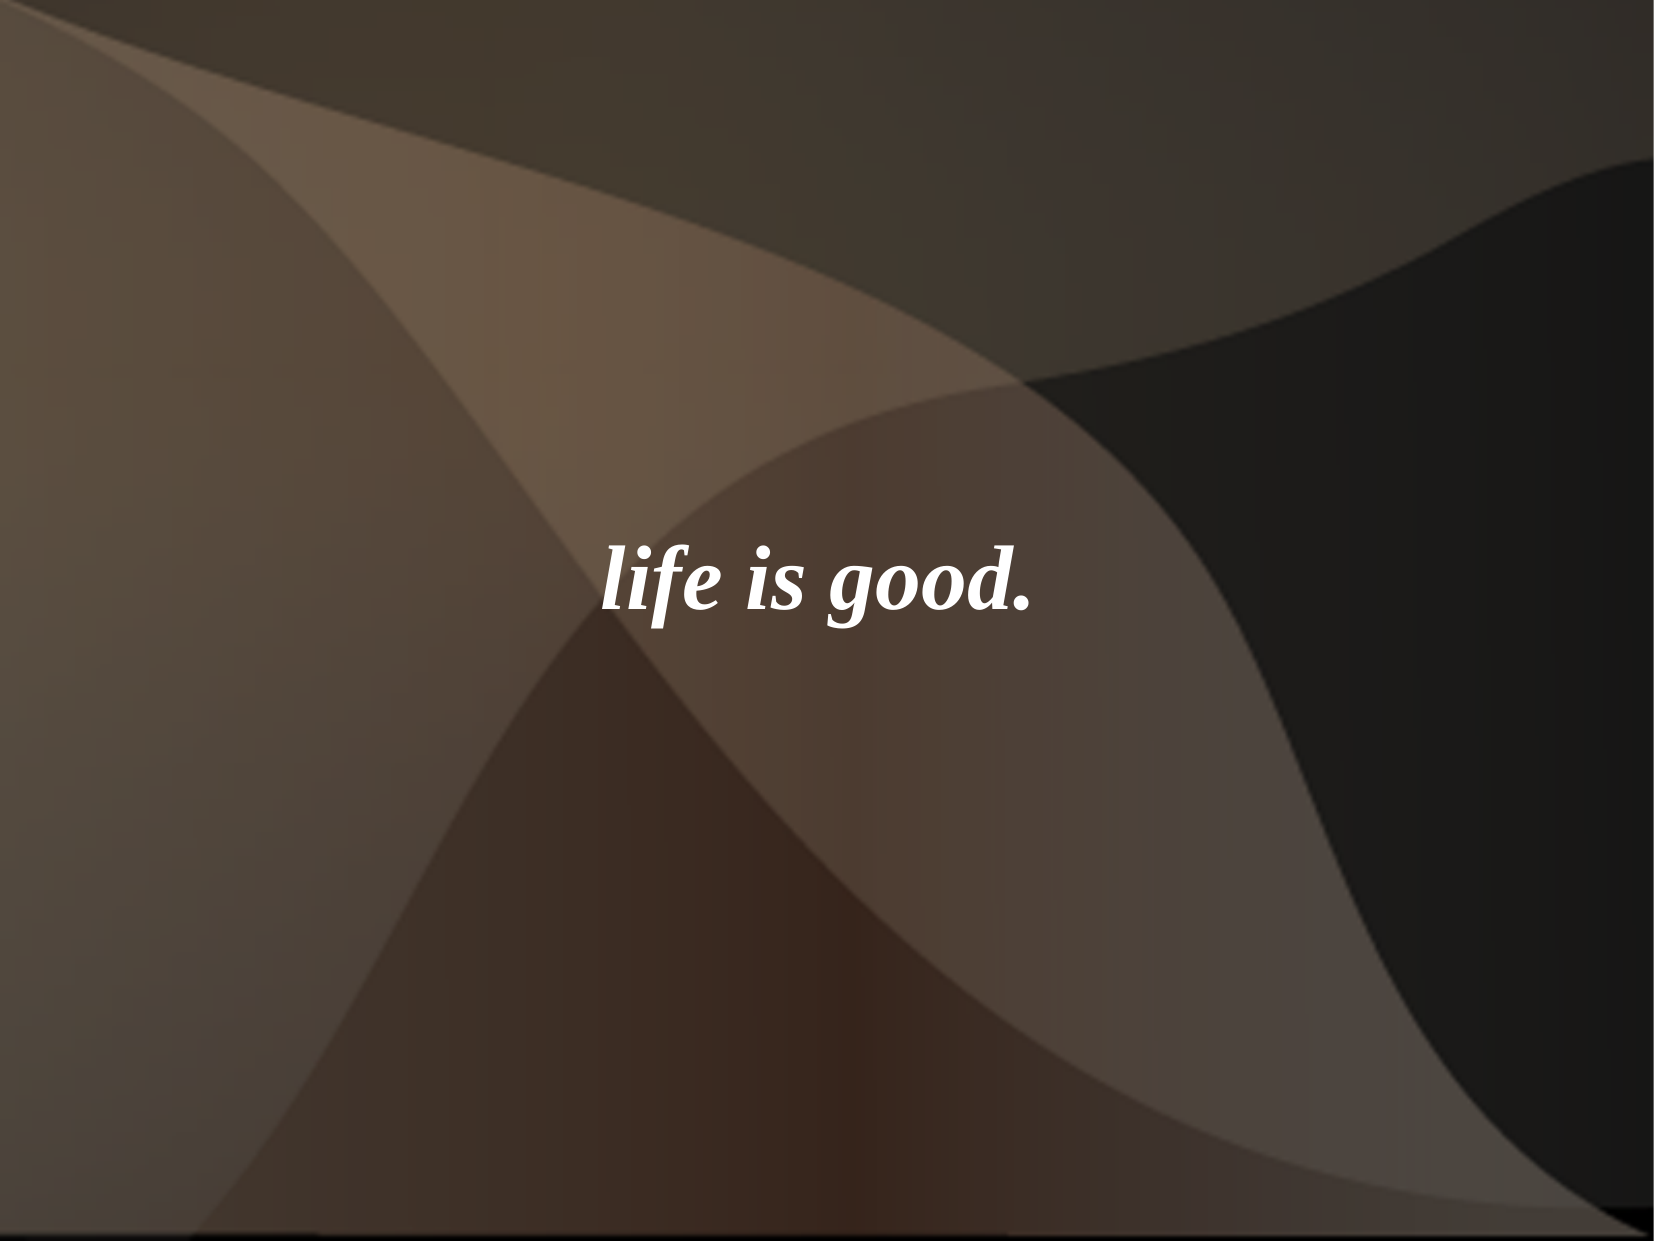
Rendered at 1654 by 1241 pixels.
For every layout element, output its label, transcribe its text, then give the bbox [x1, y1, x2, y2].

title life is good. [75, 482, 1564, 676]
picture [0, 0, 1654, 1241]
